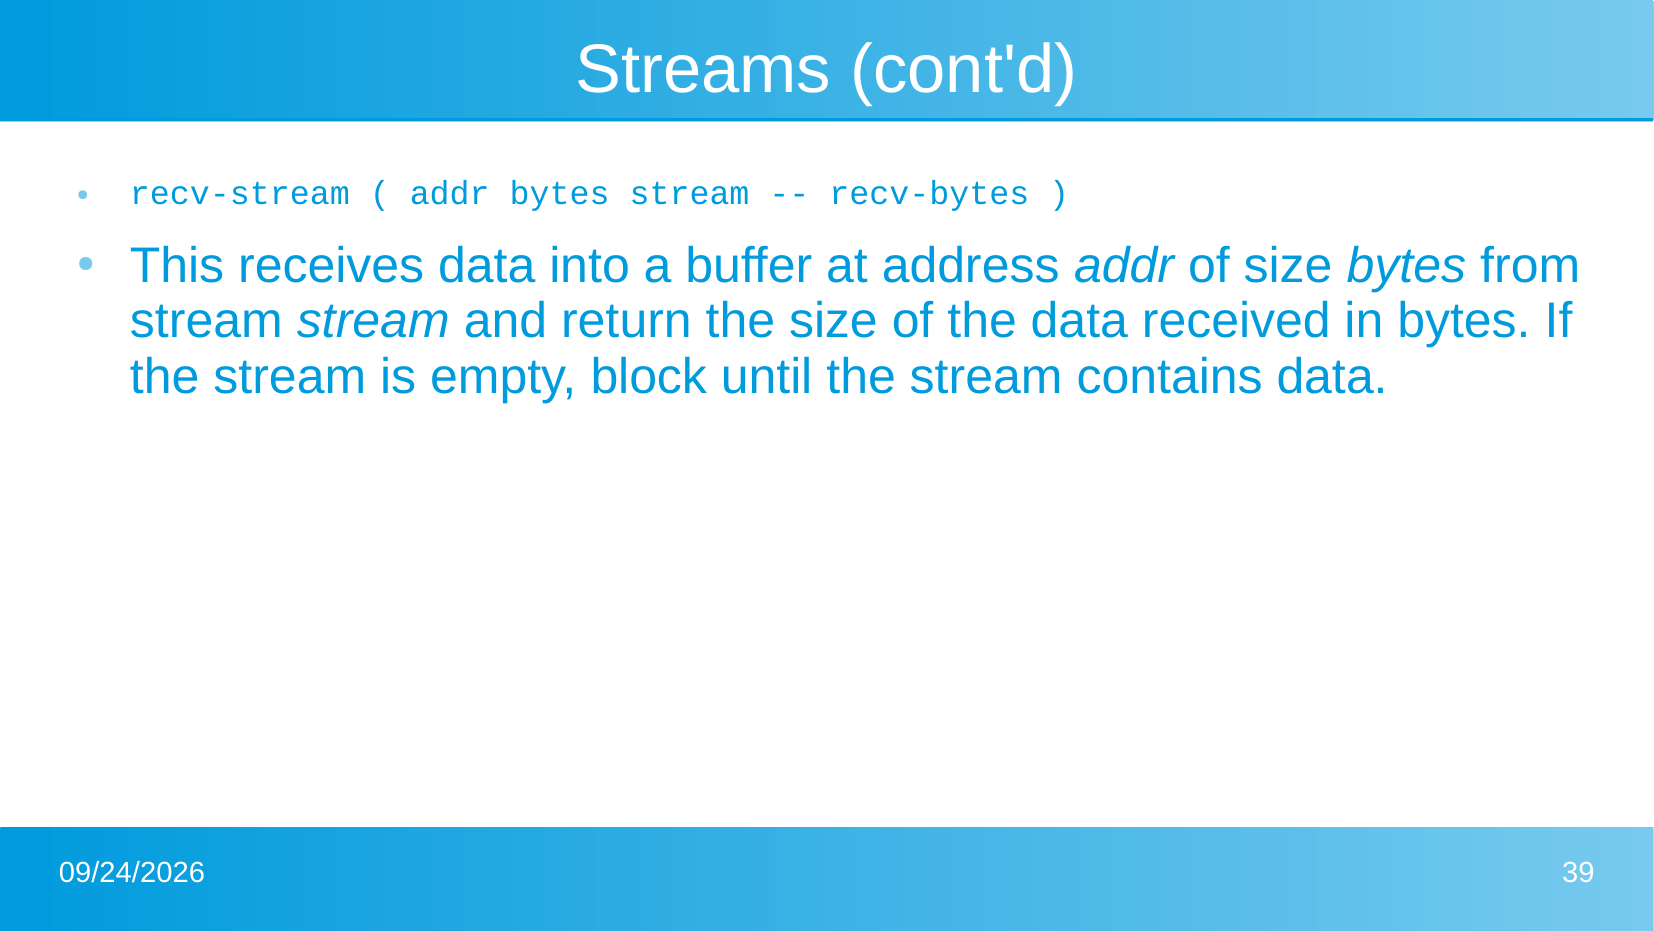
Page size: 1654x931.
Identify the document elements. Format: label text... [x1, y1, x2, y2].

title Streams (cont'd) [59, 29, 1595, 108]
list recv-stream ( addr bytes stream -- recv-bytes ) This receives data into a buffer at address addr of size bytes from stream stream and return the size of the data received in bytes. If the stream is empty, block until the stream contains data. [59, 177, 1595, 768]
